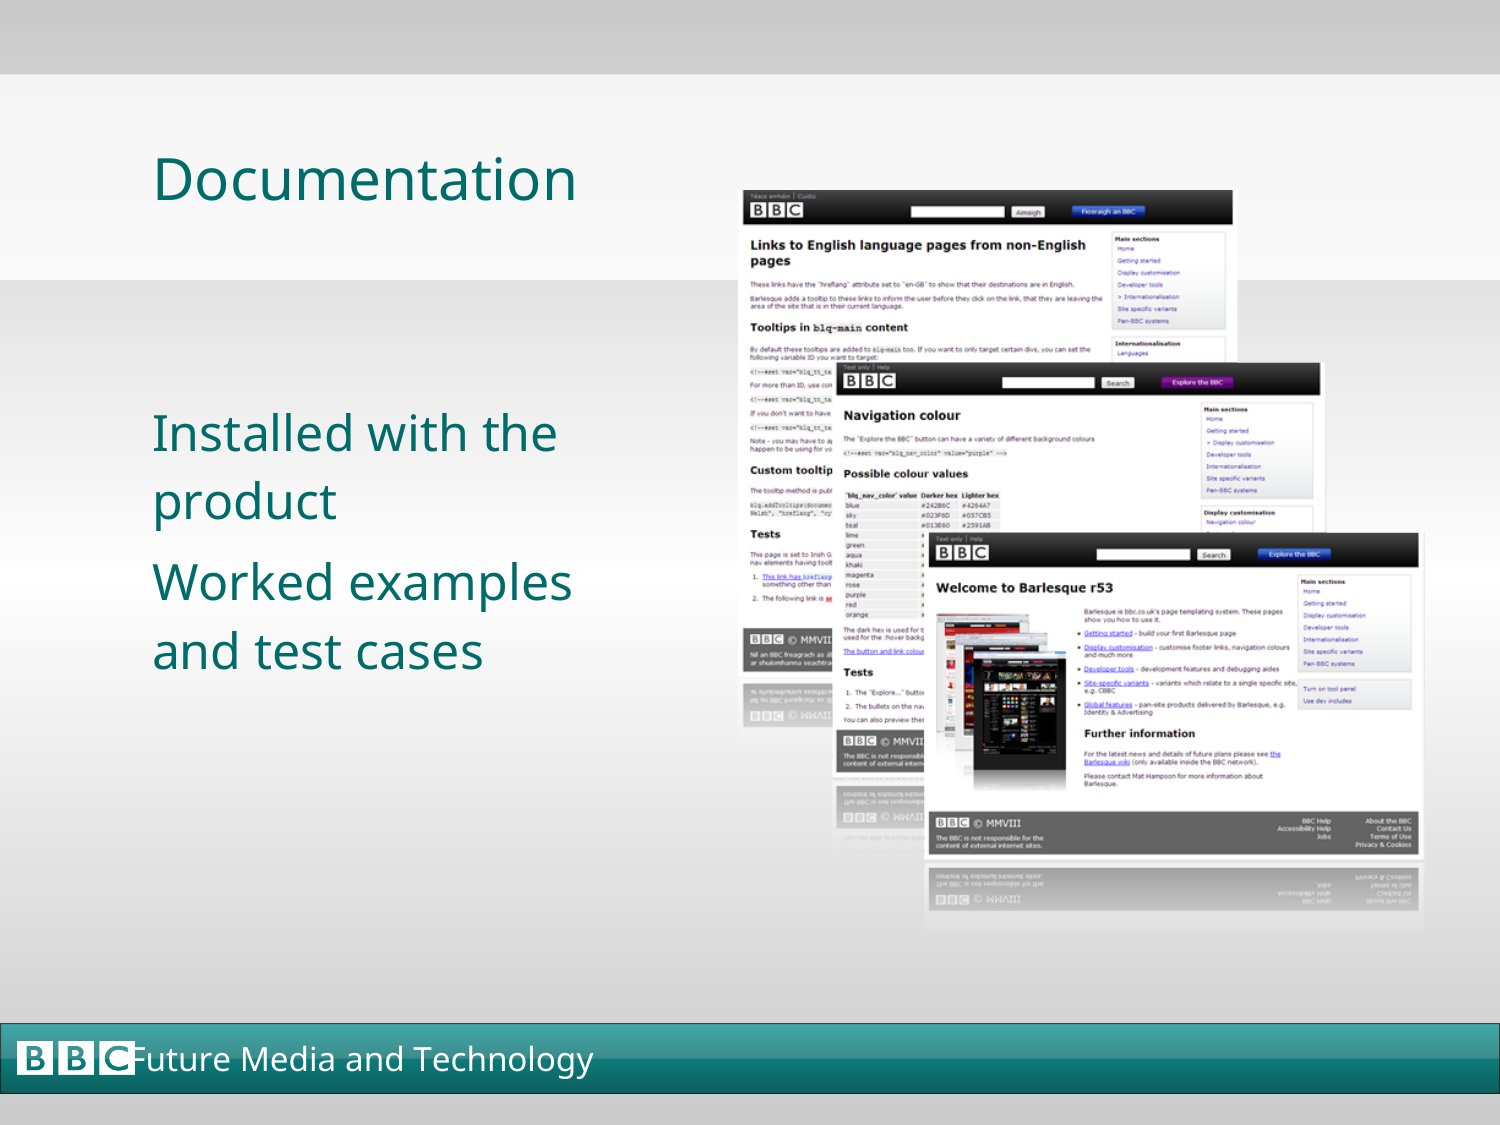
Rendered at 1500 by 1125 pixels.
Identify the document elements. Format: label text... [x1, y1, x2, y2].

picture [0, 0, 1500, 74]
title Documentation [137, 84, 1426, 272]
picture [0, 190, 1500, 1058]
picture [17, 1041, 135, 1075]
list Installed with the product Worked examples and test cases [137, 390, 680, 1006]
picture [0, 1094, 1500, 1125]
